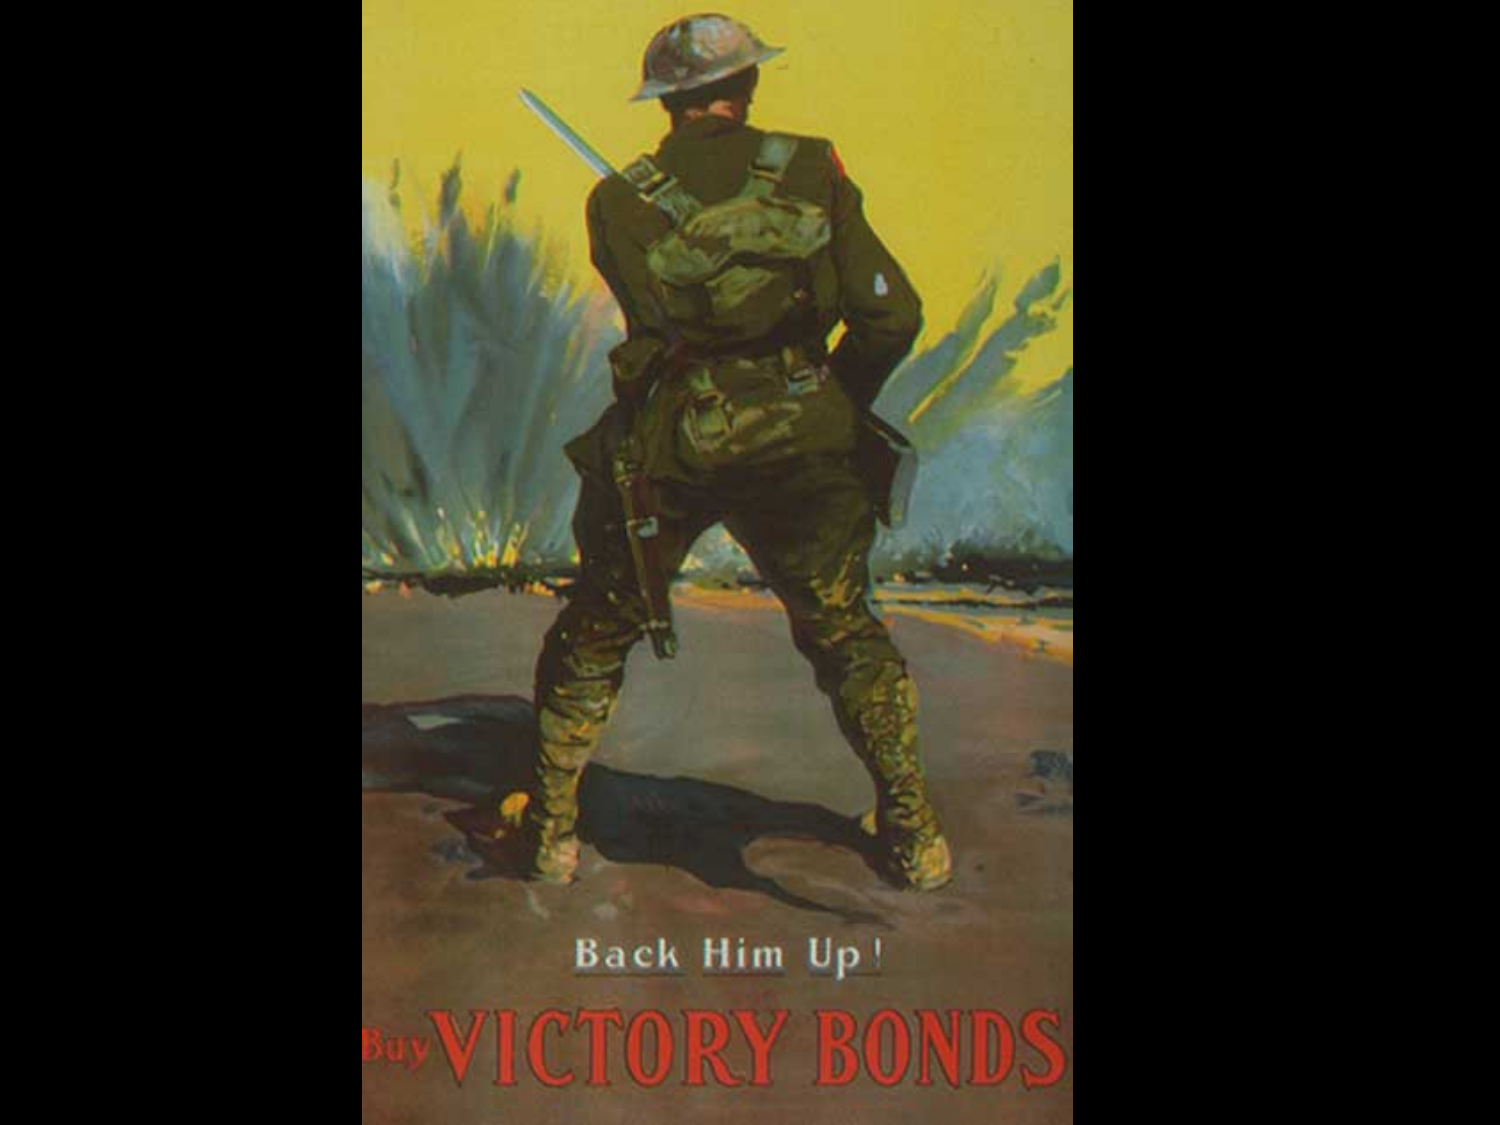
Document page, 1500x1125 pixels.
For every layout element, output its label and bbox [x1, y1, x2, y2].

picture [362, 0, 1073, 1125]
